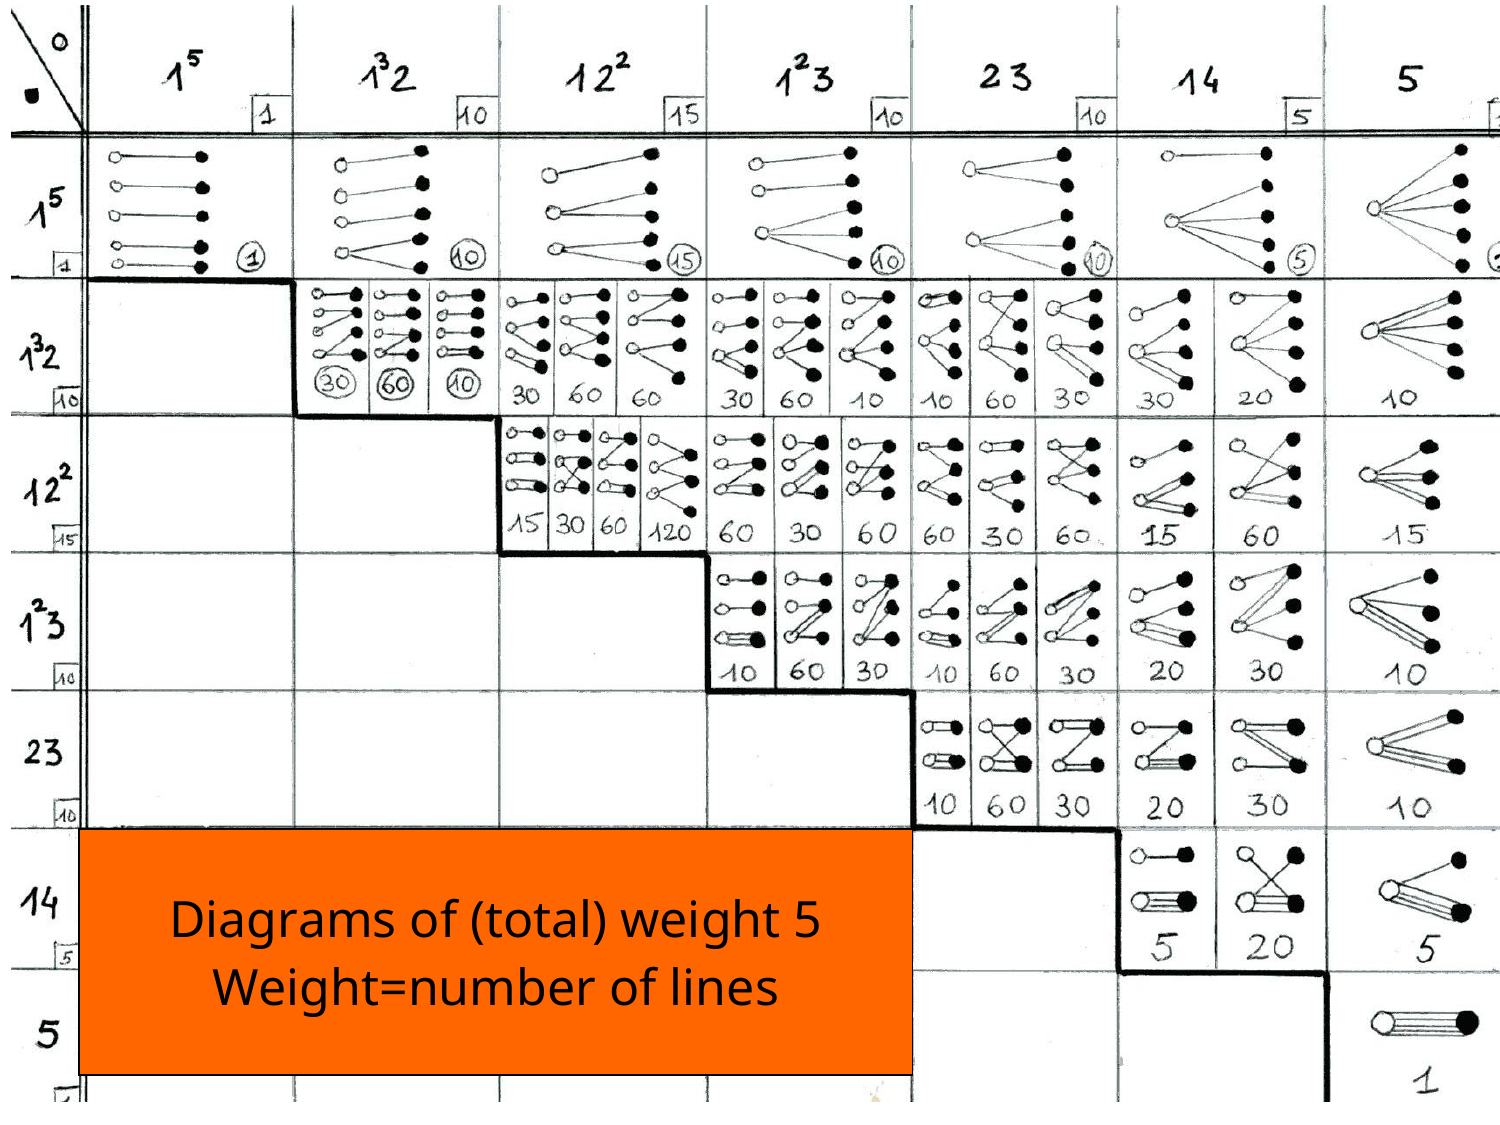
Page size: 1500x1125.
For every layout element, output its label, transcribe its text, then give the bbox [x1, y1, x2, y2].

text_box Diagrams of (total) weight 5 Weight=number of lines [79, 829, 913, 1075]
picture [11, 5, 1500, 1102]
